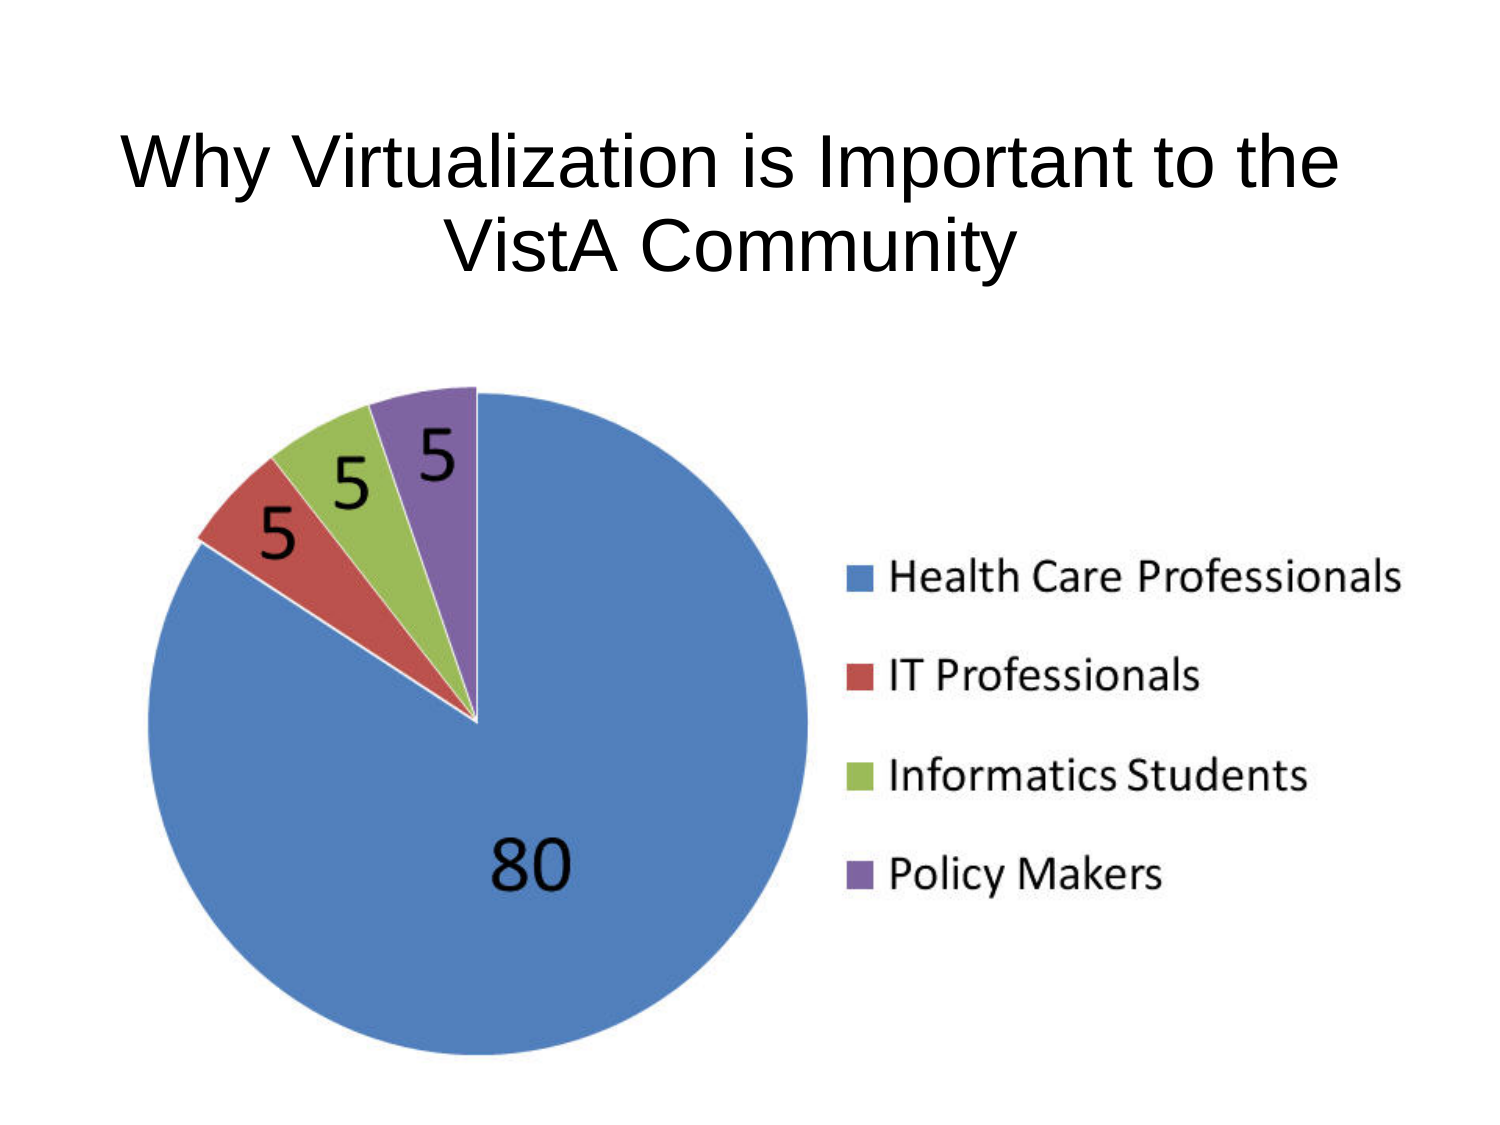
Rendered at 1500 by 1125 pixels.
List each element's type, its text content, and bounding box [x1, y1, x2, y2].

text_box Why Virtualization is Important to the VistA Community [75, 112, 1388, 296]
picture [67, 337, 1463, 1096]
